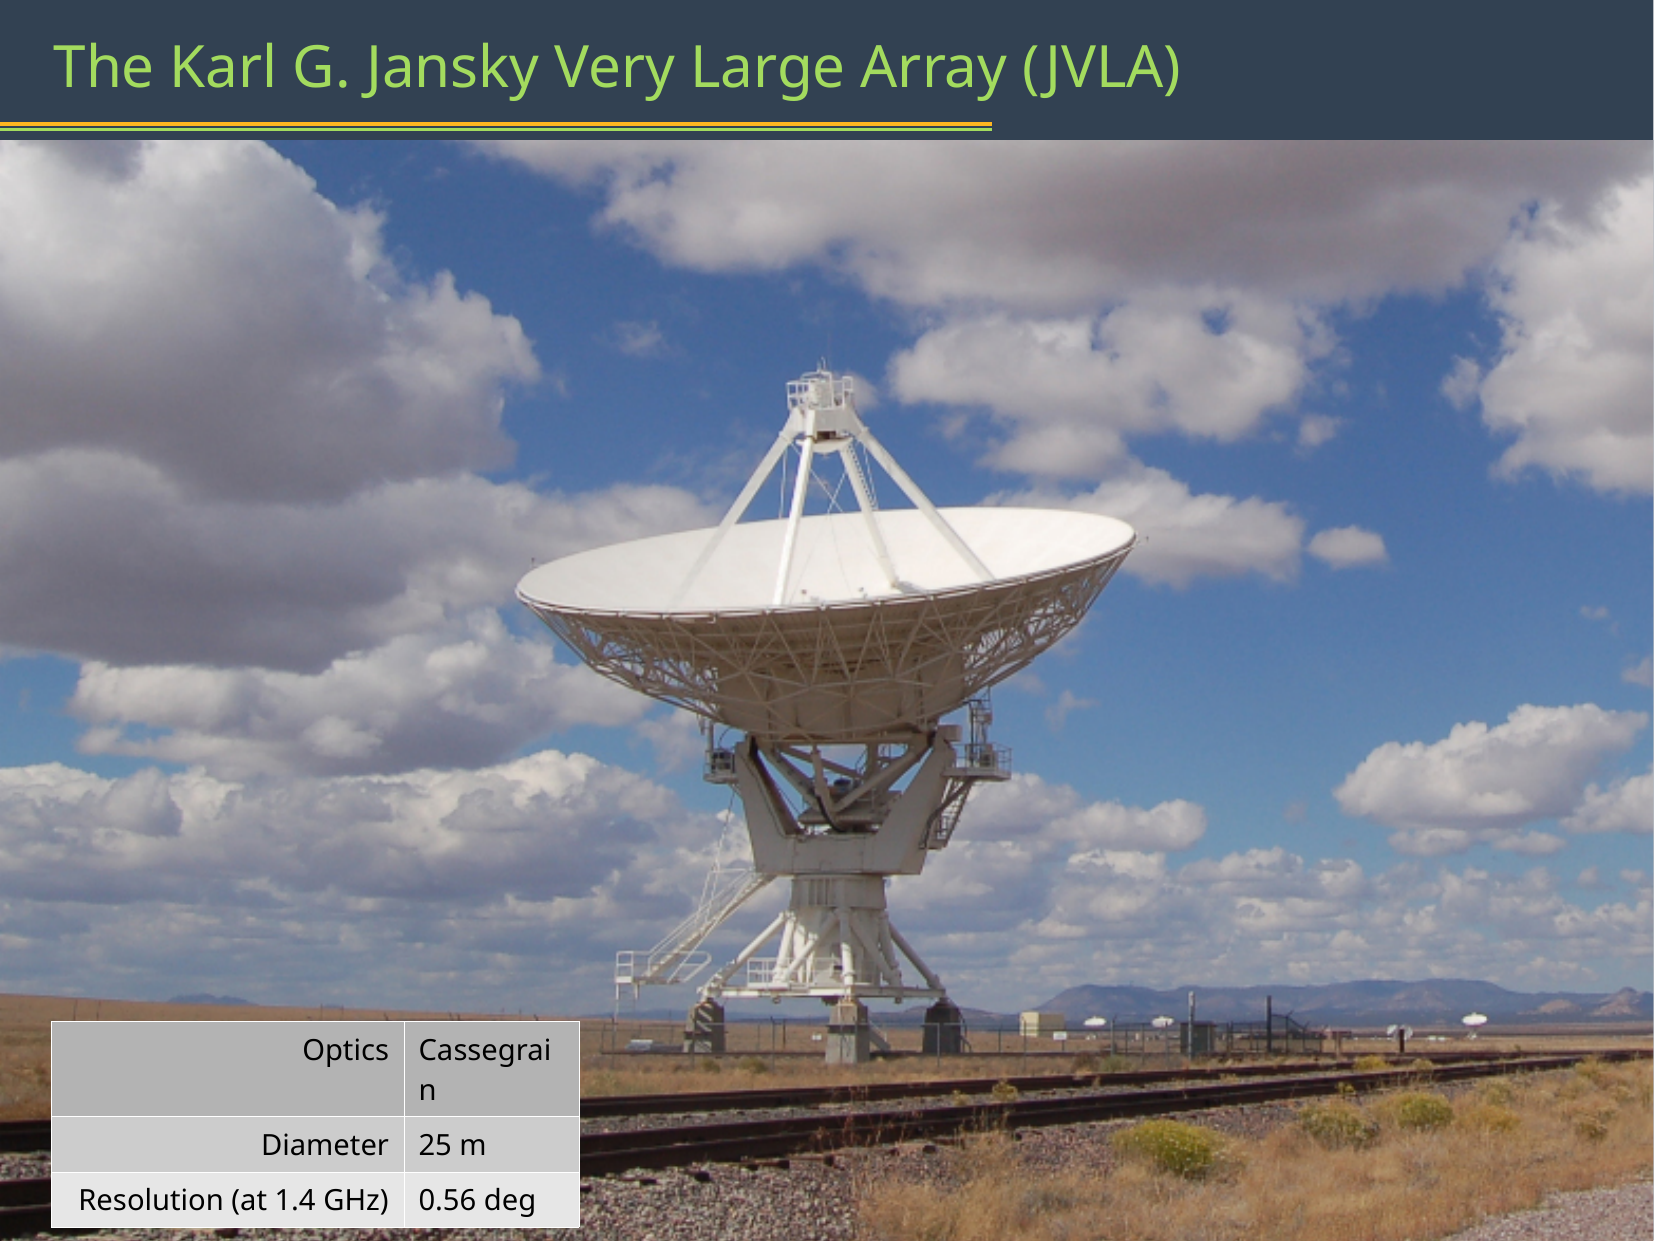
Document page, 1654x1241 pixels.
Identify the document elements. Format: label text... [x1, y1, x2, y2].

table_header Optics [52, 1022, 404, 1116]
table_header Cassegrain [405, 1022, 579, 1116]
table_cell 0.56 deg [405, 1173, 579, 1227]
picture [0, 140, 1654, 1241]
table_cell 25 m [405, 1117, 579, 1172]
table_cell Diameter [52, 1117, 404, 1172]
table_cell Resolution (at 1.4 GHz) [52, 1173, 404, 1227]
text_box The Karl G. Jansky Very Large Array (JVLA) [23, 17, 1300, 103]
